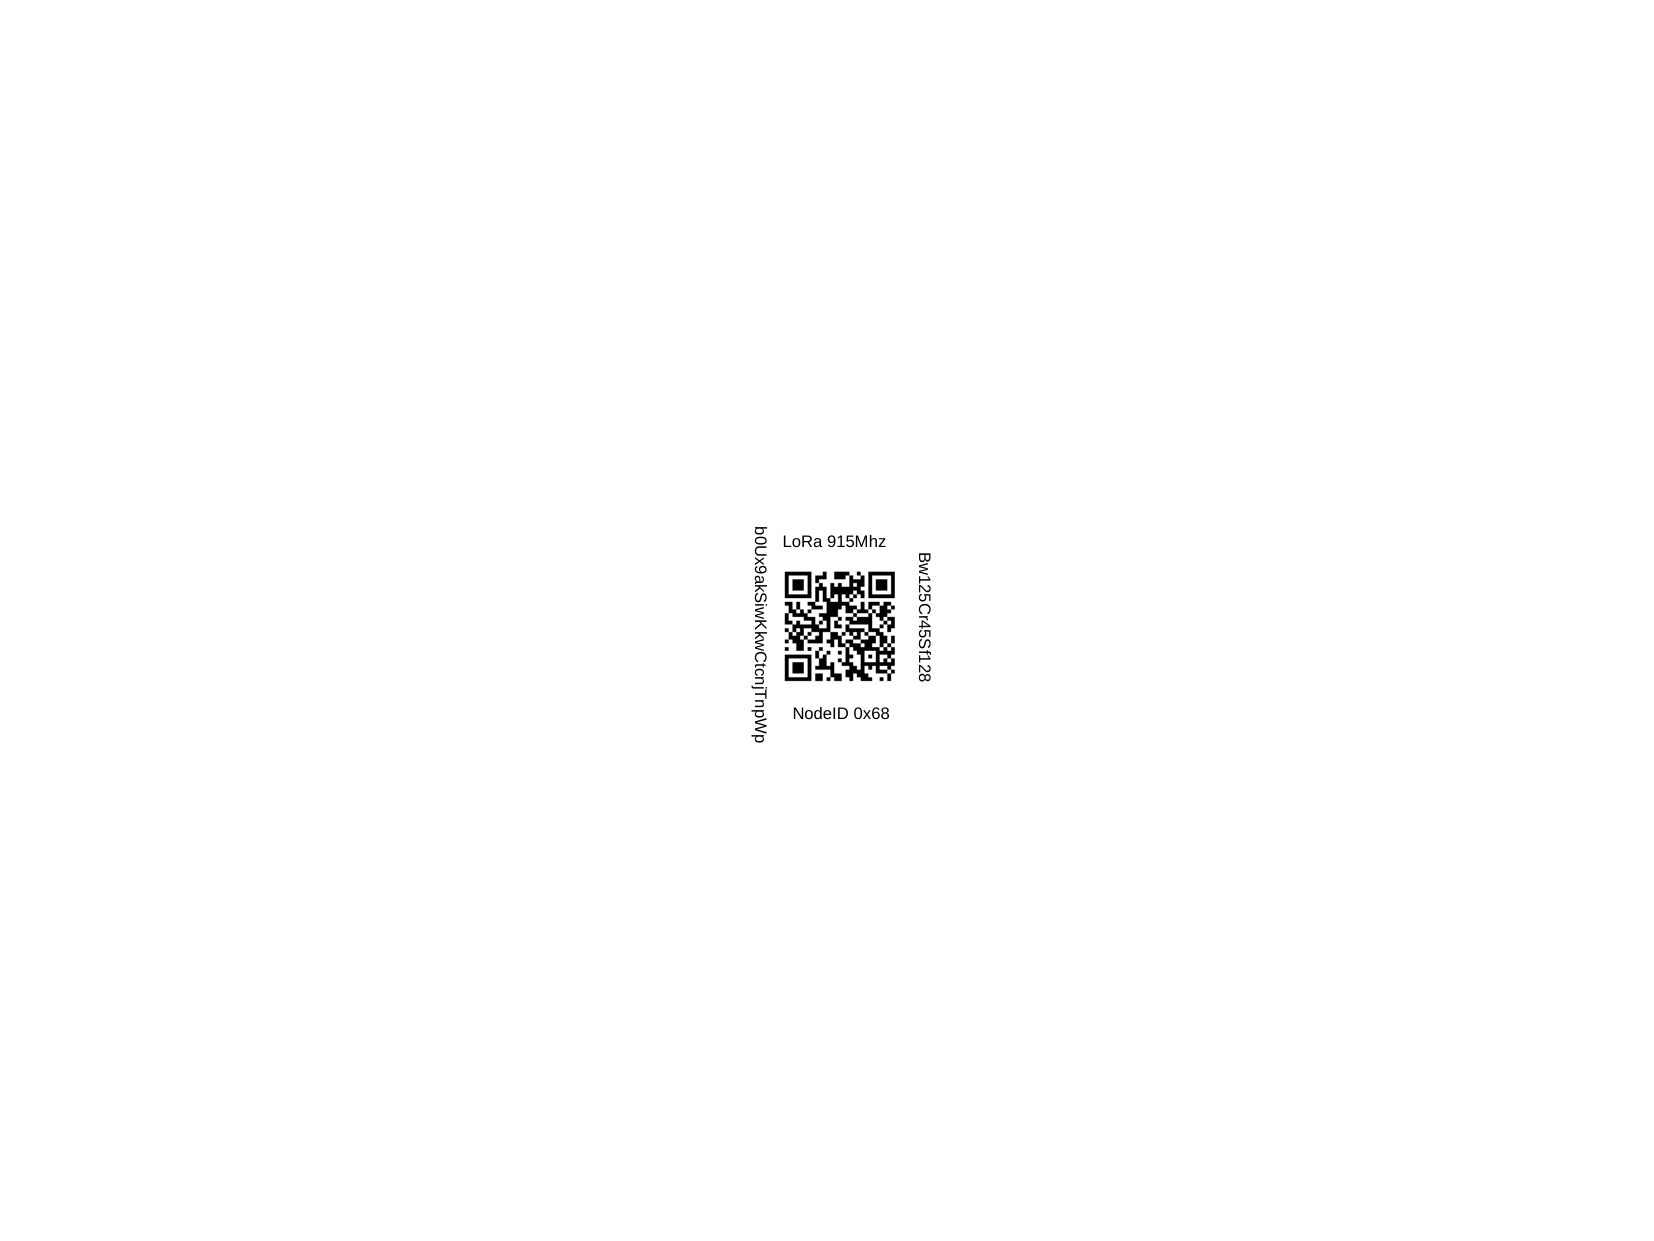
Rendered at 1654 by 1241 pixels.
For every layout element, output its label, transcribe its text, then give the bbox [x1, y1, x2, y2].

text_box b0Ux9akSiwKkwCtcnjTnpWp [744, 512, 778, 759]
text_box Bw125Cr45Sf128 [908, 537, 942, 698]
picture [778, 548, 919, 705]
text_box NodeID 0x68 [778, 697, 905, 731]
text_box LoRa 915Mhz [768, 524, 906, 559]
